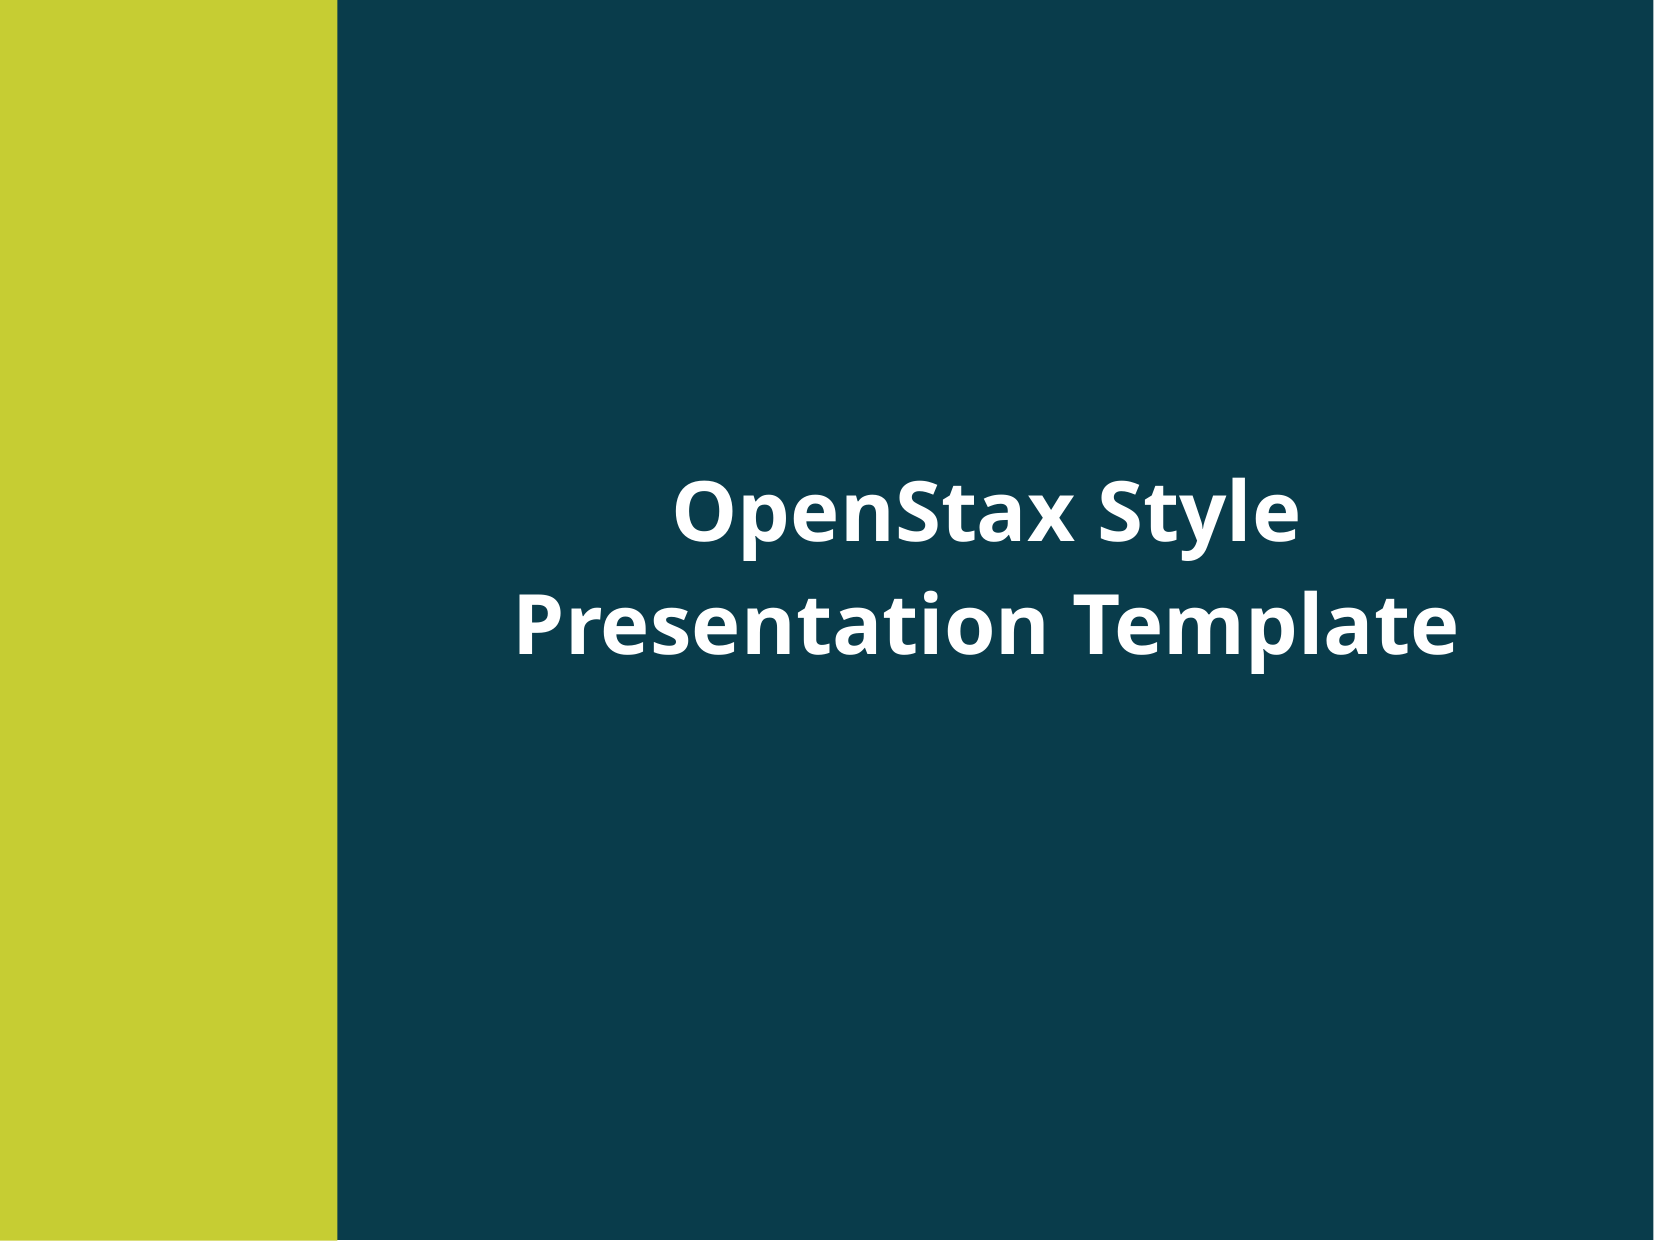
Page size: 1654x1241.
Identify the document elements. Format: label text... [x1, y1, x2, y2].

title OpenStax Style Presentation Template [424, 322, 1550, 809]
